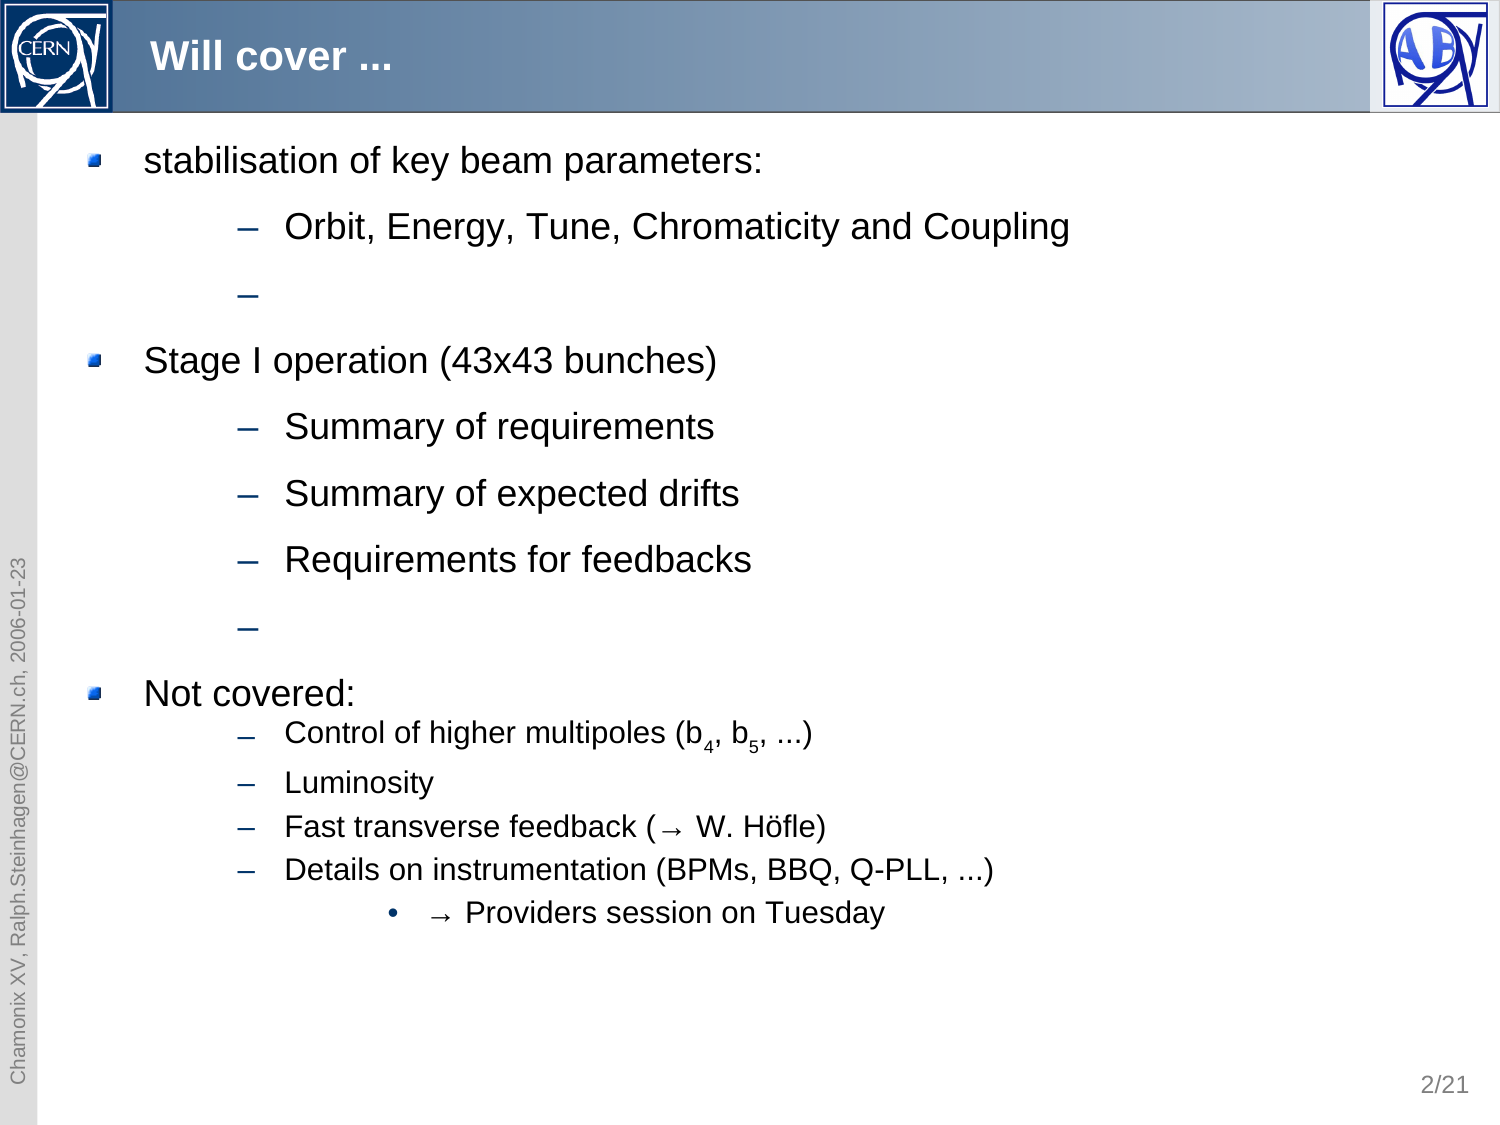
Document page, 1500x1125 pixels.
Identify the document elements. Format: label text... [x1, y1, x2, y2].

picture [1382, 1, 1489, 108]
title Will cover ... [150, 0, 1201, 113]
picture [0, 0, 113, 113]
list stabilisation of key beam parameters: Orbit, Energy, Tune, Chromaticity and Coupling Stage I operation (43x43 bunches) Summary of requirements Summary of expected drifts Requirements for feedbacks Not covered: Control of higher multipoles (b4, b5, ...) Luminosity Fast transverse feedback (→ W. Höfle) Details on instrumentation (BPMs, BBQ, Q-PLL, ...) → Providers session on Tuesday [87, 137, 1438, 1030]
